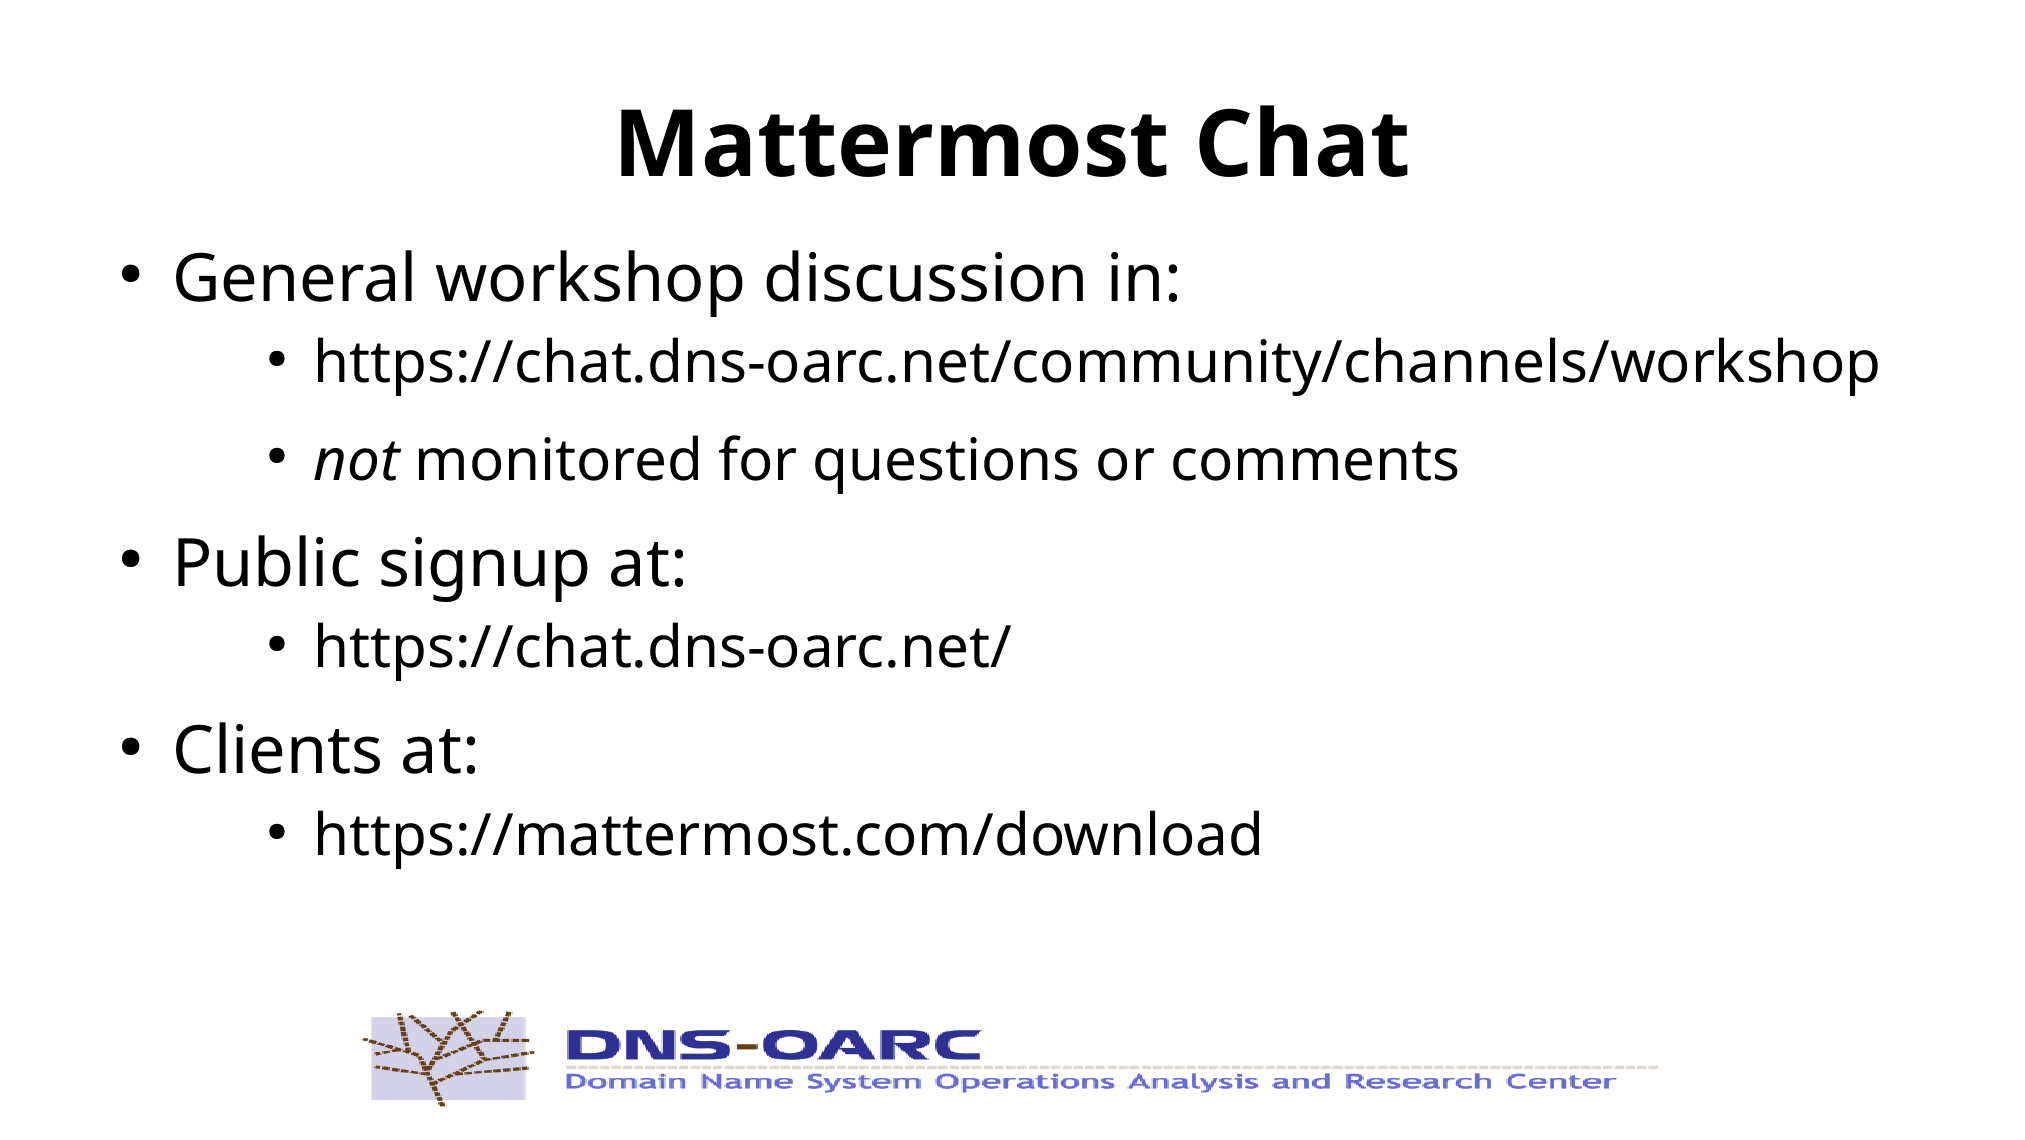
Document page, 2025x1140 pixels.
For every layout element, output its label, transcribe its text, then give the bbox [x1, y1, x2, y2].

picture [289, 1004, 1700, 1113]
list General workshop discussion in: https://chat.dns-oarc.net/community/channels/workshop not monitored for questions or comments Public signup at: https://chat.dns-oarc.net/ Clients at: https://mattermost.com/download [101, 229, 1924, 891]
title Mattermost Chat [101, 45, 1924, 229]
